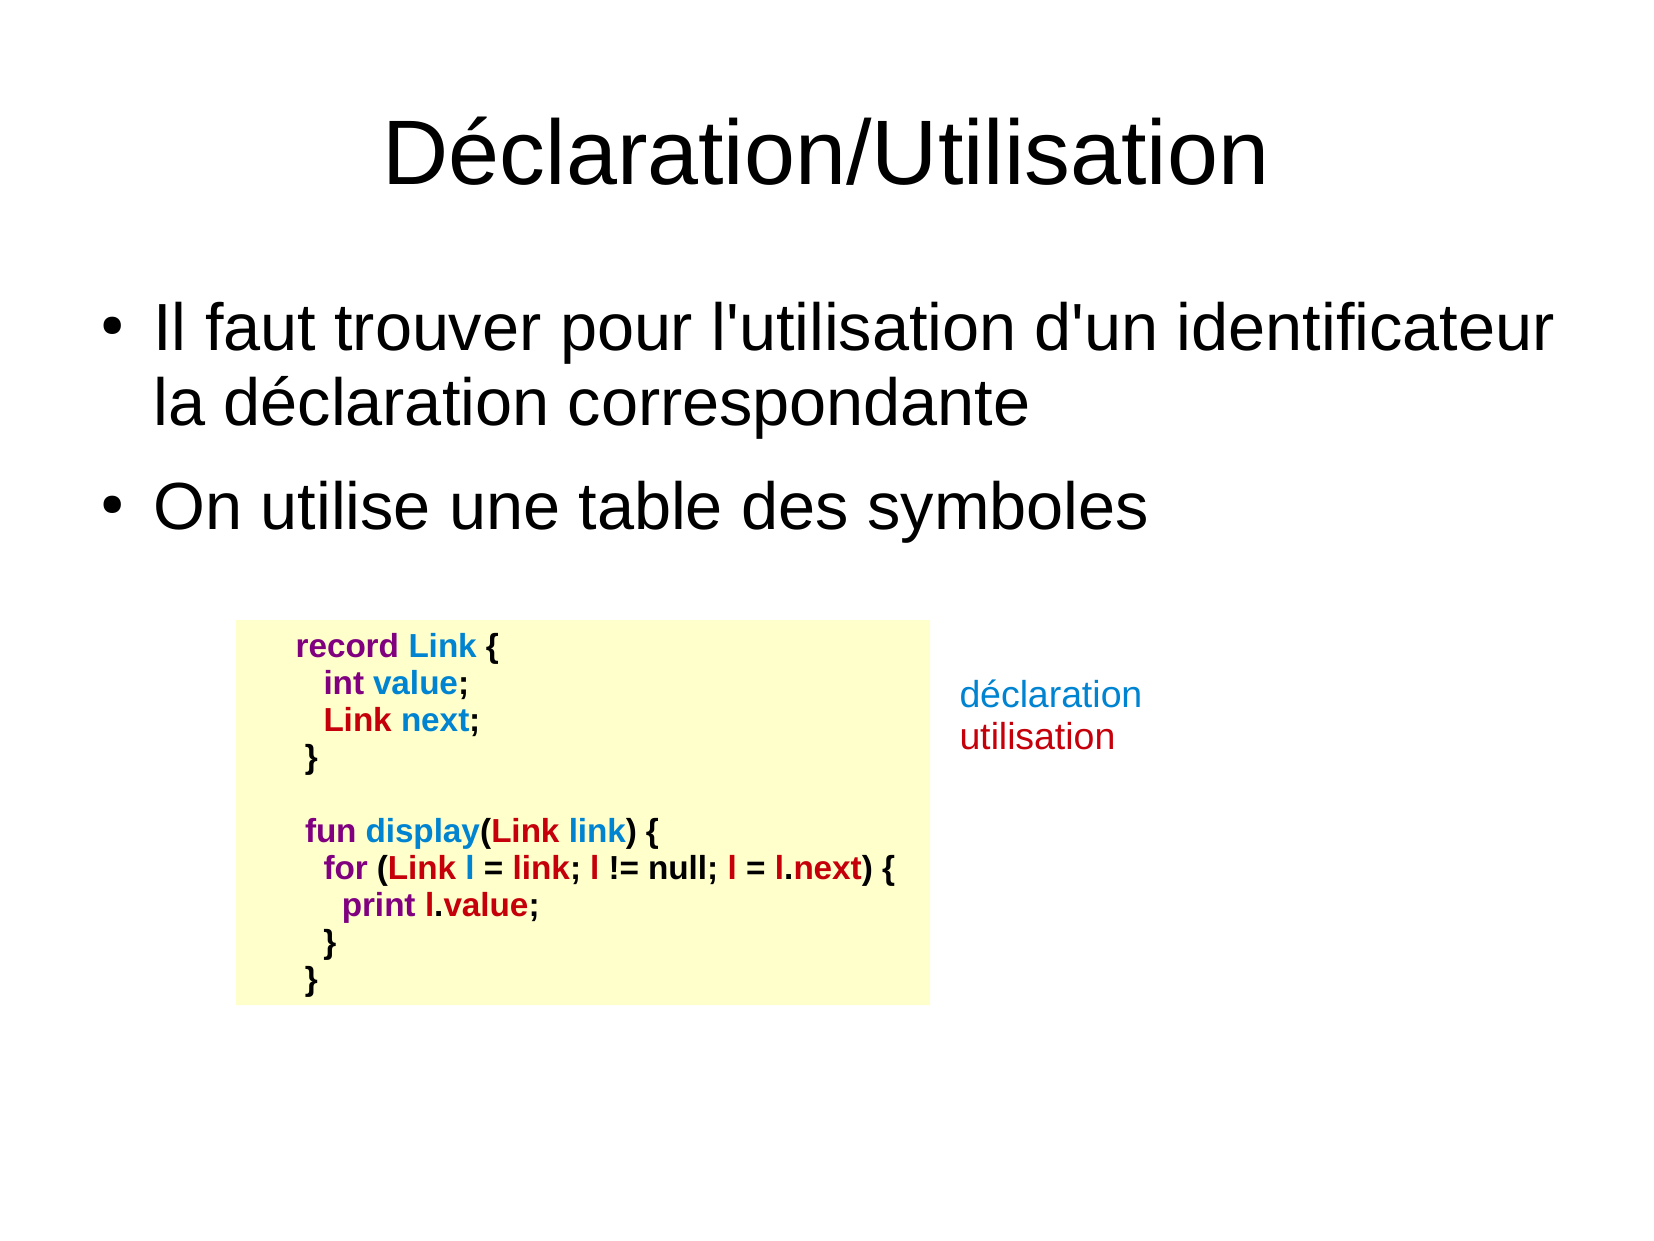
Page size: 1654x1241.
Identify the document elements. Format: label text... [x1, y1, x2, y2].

text_box record Link { int value; Link next; } fun display(Link link) { for (Link l = link; l != null; l = l.next) { print l.value; } } [236, 620, 931, 1006]
title Déclaration/Utilisation [82, 56, 1571, 250]
text_box déclaration utilisation [944, 665, 1158, 765]
list Il faut trouver pour l'utilisation d'un identificateur la déclaration correspondante On utilise une table des symboles [82, 290, 1571, 545]
